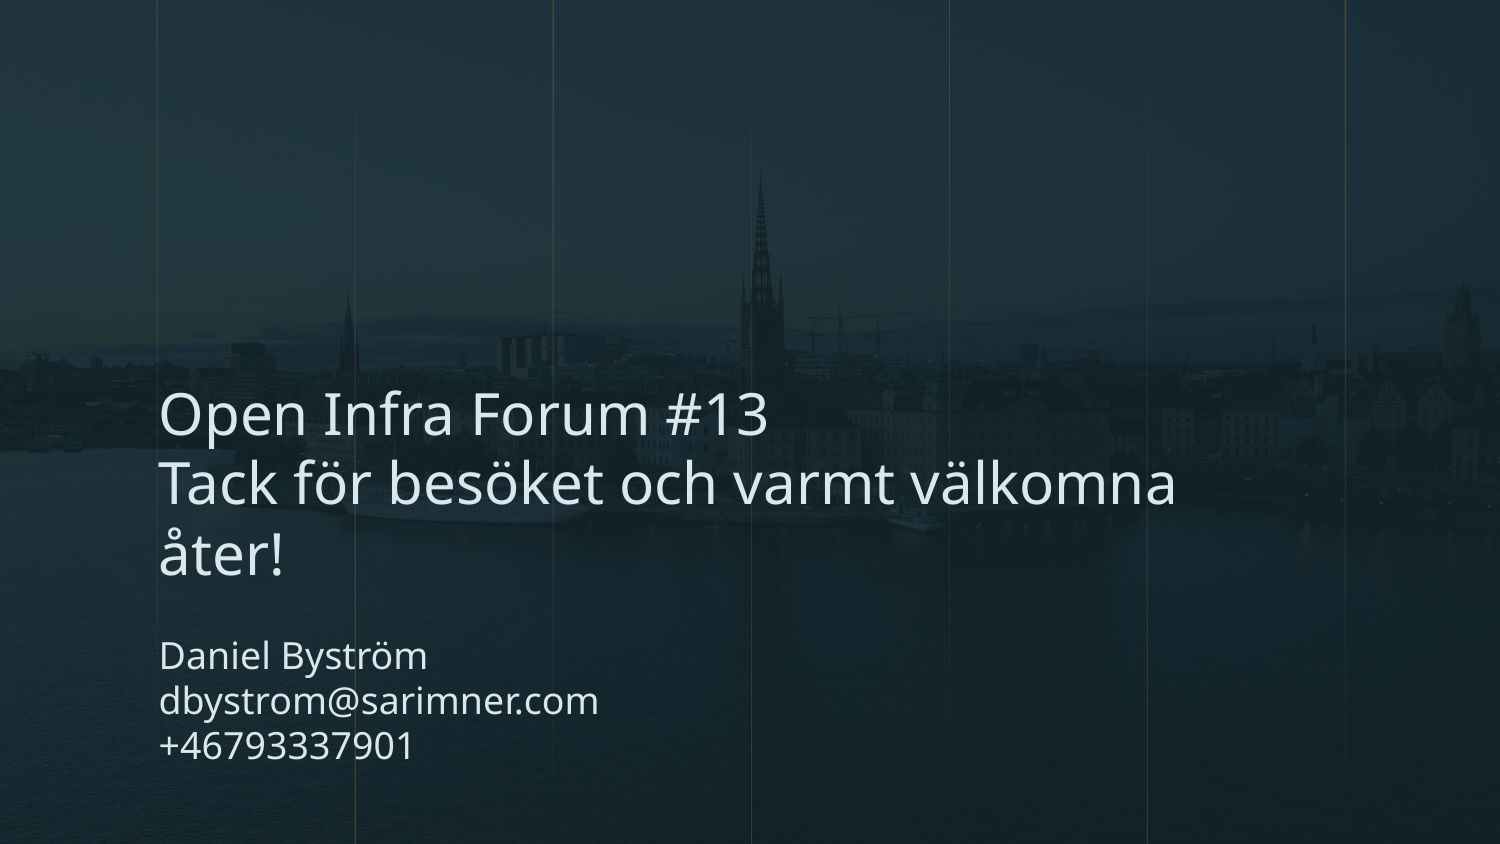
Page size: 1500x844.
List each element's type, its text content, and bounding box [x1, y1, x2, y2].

text_box Open Infra Forum #13 Tack för besöket och varmt välkomna åter! Daniel Byström dbystrom@sarimner.com +46793337901 [143, 361, 1211, 591]
picture [0, 0, 1500, 844]
